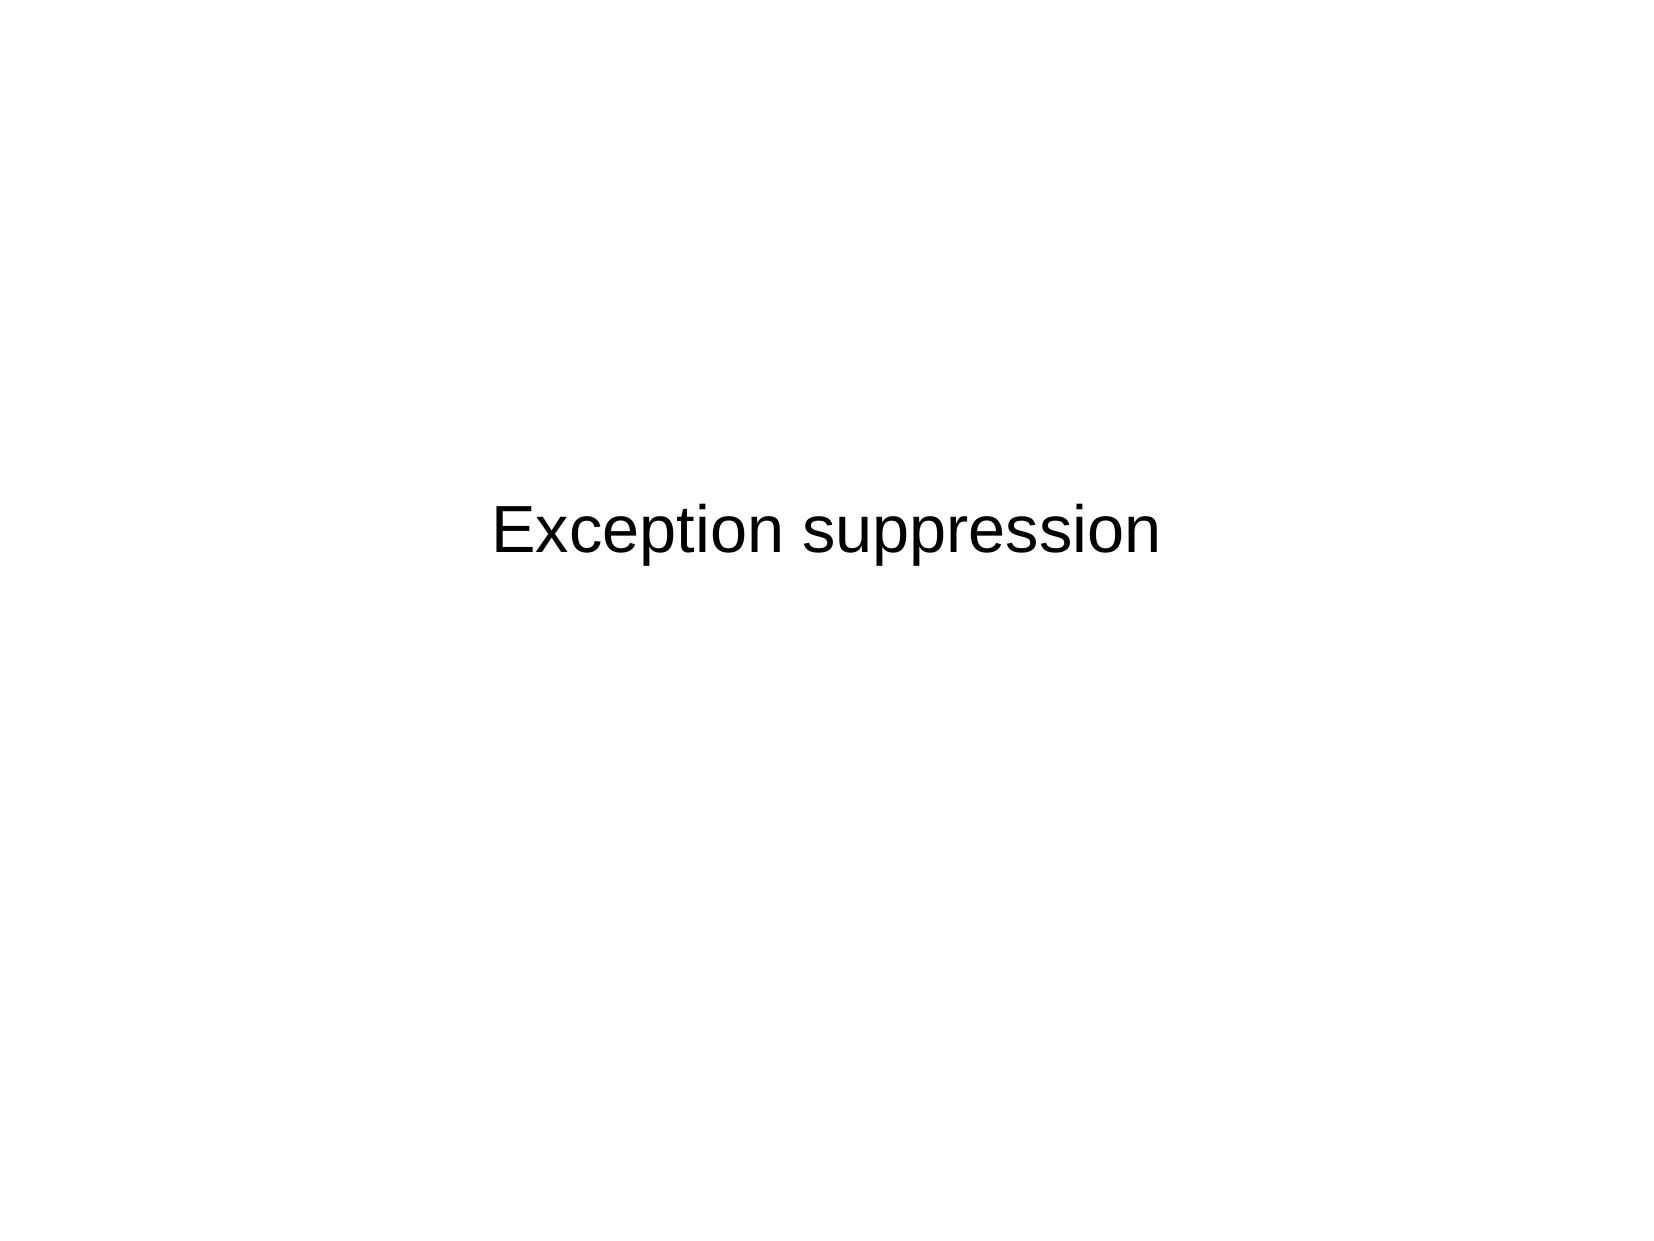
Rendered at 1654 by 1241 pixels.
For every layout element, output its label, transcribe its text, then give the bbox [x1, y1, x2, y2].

subtitle Exception suppression [82, 49, 1571, 1010]
